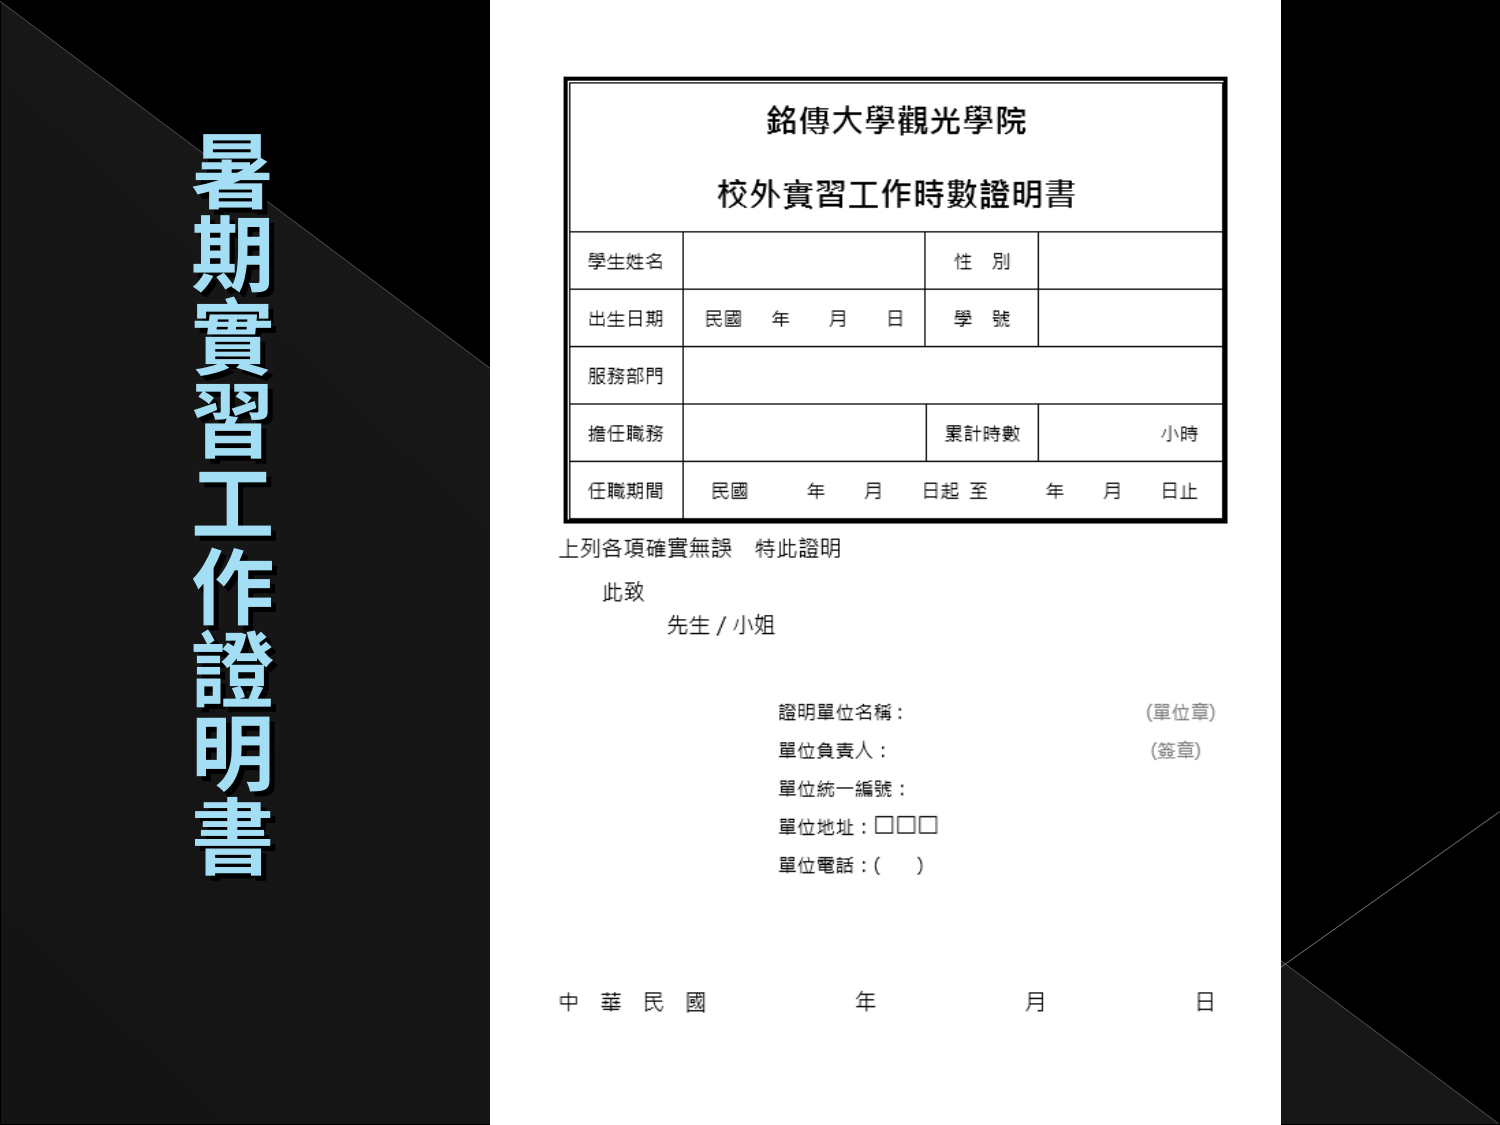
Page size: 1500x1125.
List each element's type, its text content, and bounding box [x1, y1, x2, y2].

picture [490, 0, 1281, 1125]
title 暑期實習工作證明書 [147, 113, 288, 894]
